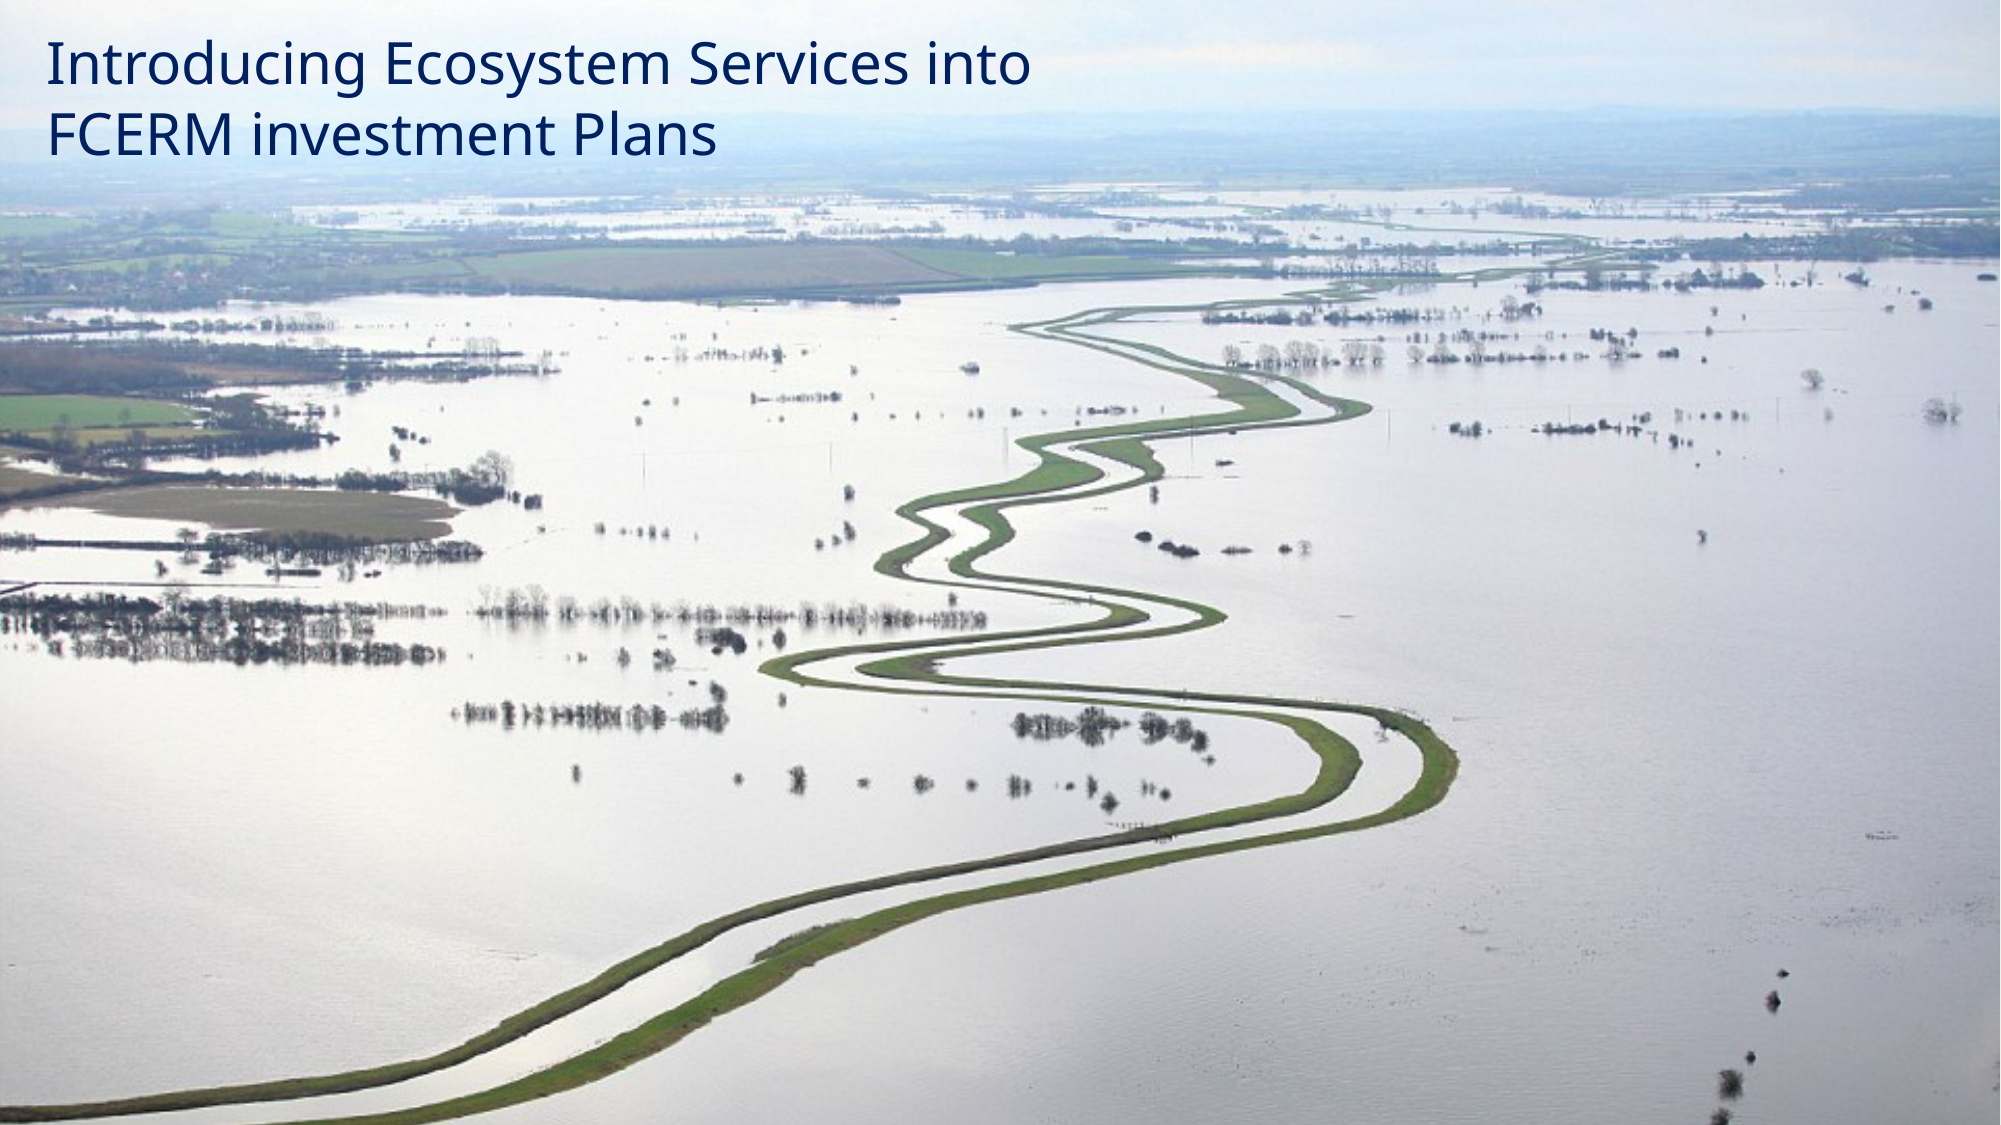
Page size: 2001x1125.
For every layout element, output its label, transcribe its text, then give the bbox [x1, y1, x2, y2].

title Introducing Ecosystem Services into FCERM investment Plans [31, 19, 1154, 128]
picture [0, 0, 2000, 1125]
